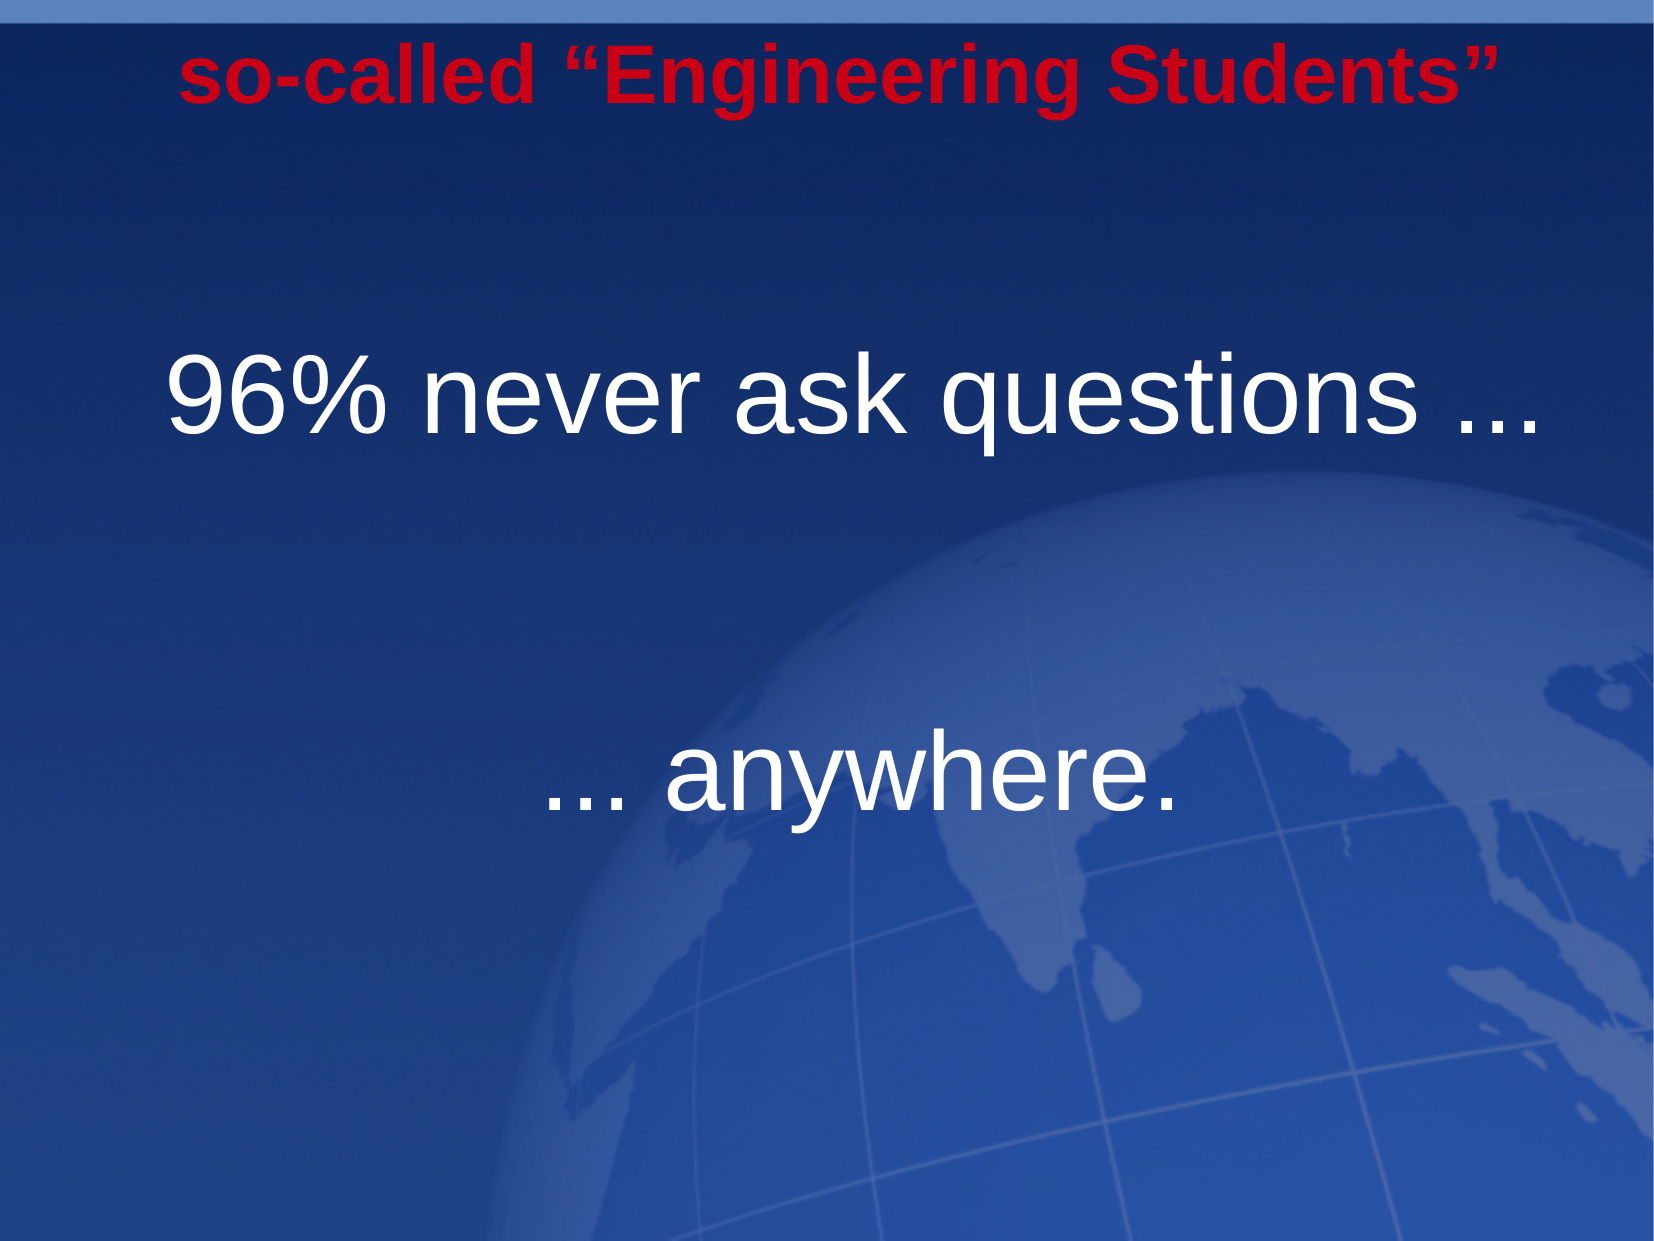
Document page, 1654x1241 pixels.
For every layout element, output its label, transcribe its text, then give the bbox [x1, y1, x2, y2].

text_box 96% never ask questions ... ... anywhere. [118, 324, 1654, 1113]
text_box so-called “Engineering Students” [109, 20, 1573, 143]
picture [0, 0, 1654, 1241]
